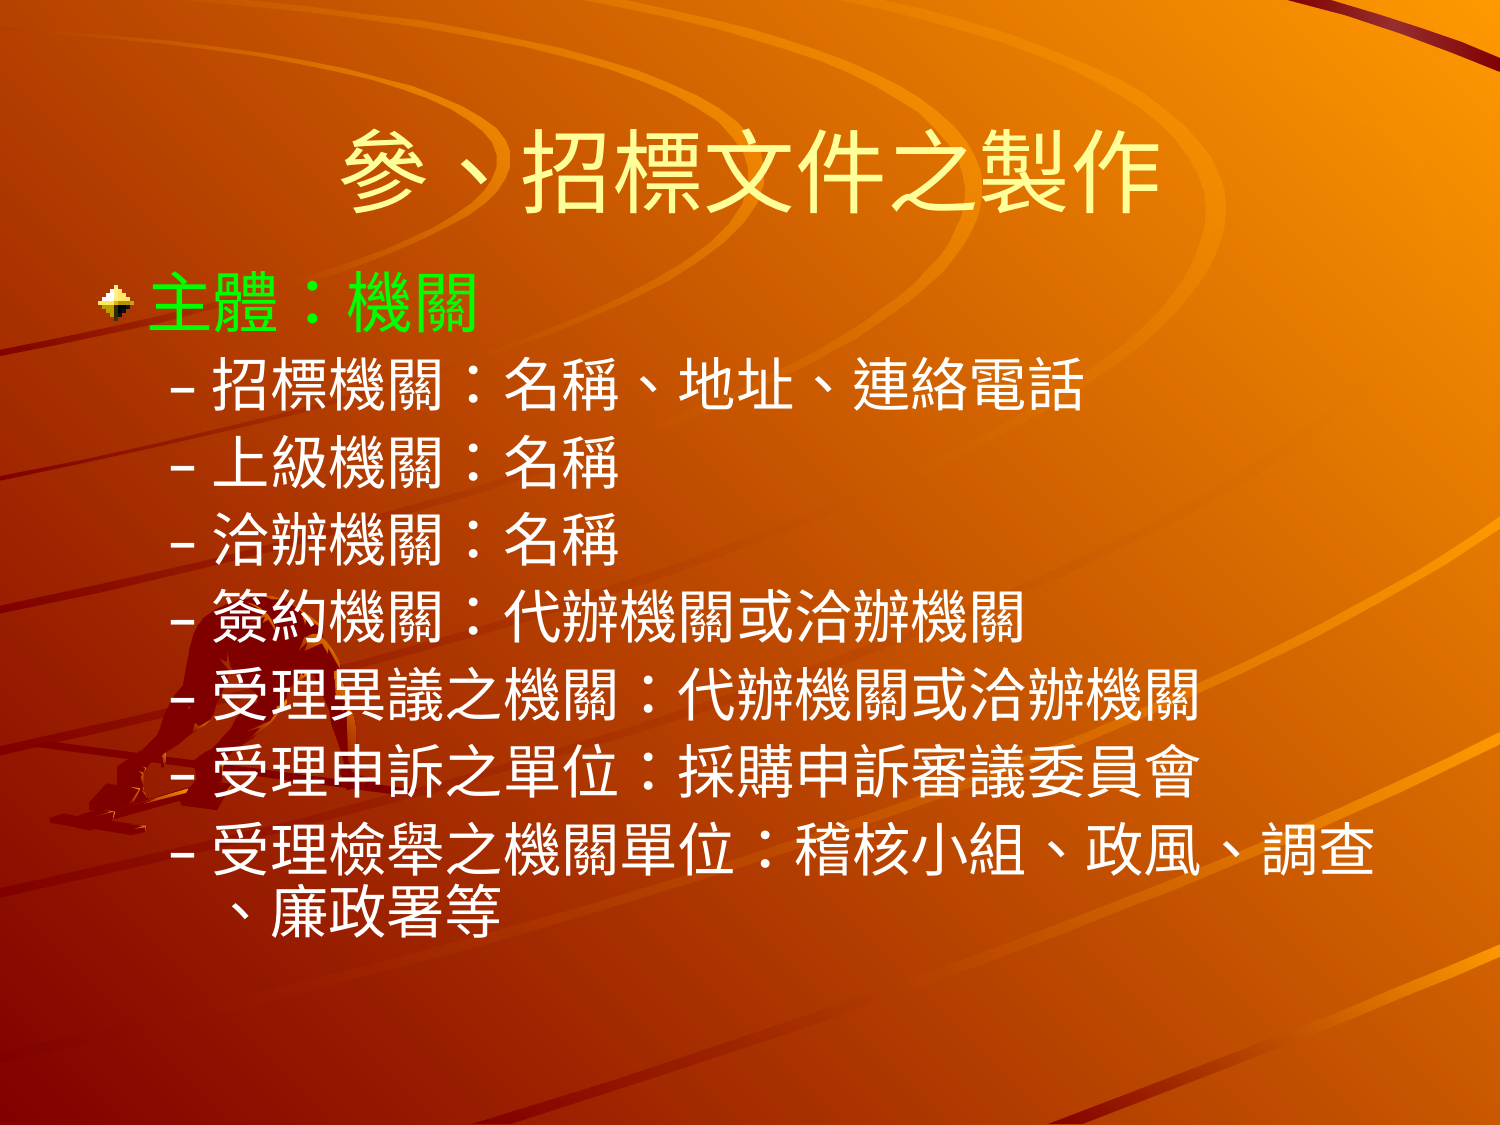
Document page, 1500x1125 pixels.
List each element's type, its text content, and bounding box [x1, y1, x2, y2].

title 參、招標文件之製作 [75, 25, 1426, 233]
list 主體：機關 招標機關：名稱、地址、連絡電話 上級機關：名稱 洽辦機關：名稱 簽約機關：代辦機關或洽辦機關 受理異議之機關：代辦機關或洽辦機關 受理申訴之單位：採購申訴審議委員會 受理檢舉之機關單位：稽核小組、政風、調查、廉政署等 [75, 262, 1426, 1006]
